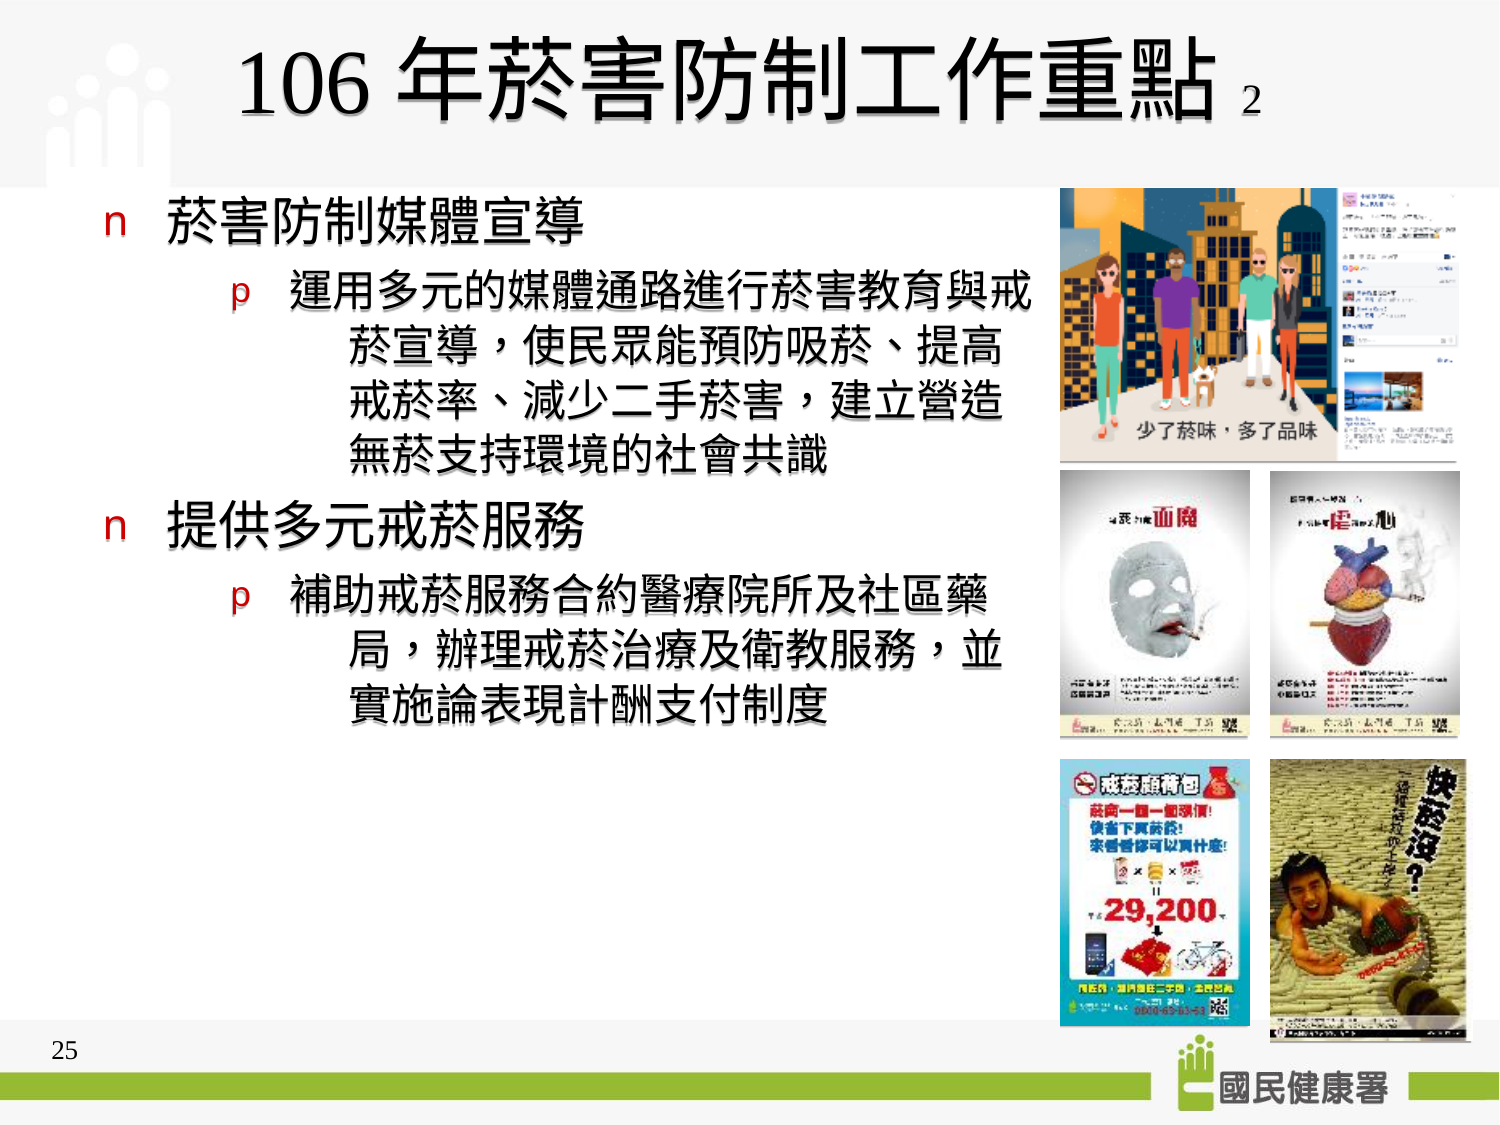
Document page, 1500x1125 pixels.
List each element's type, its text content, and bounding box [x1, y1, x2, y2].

list 菸害防制媒體宣導 運用多元的媒體通路進行菸害教育與戒菸宣導，使民眾能預防吸菸、提高戒菸率、減少二手菸害，建立營造無菸支持環境的社會共識 提供多元戒菸服務 補助戒菸服務合約醫療院所及社區藥局，辦理戒菸治療及衛教服務，並實施論表現計酬支付制度 [87, 148, 1059, 743]
picture [1060, 188, 1459, 461]
picture [1270, 471, 1460, 736]
picture [1060, 759, 1250, 1026]
picture [1060, 470, 1250, 736]
text_box 25 [36, 1024, 533, 1103]
title 106年菸害防制工作重點2 [87, 14, 1410, 120]
picture [1270, 759, 1473, 1041]
